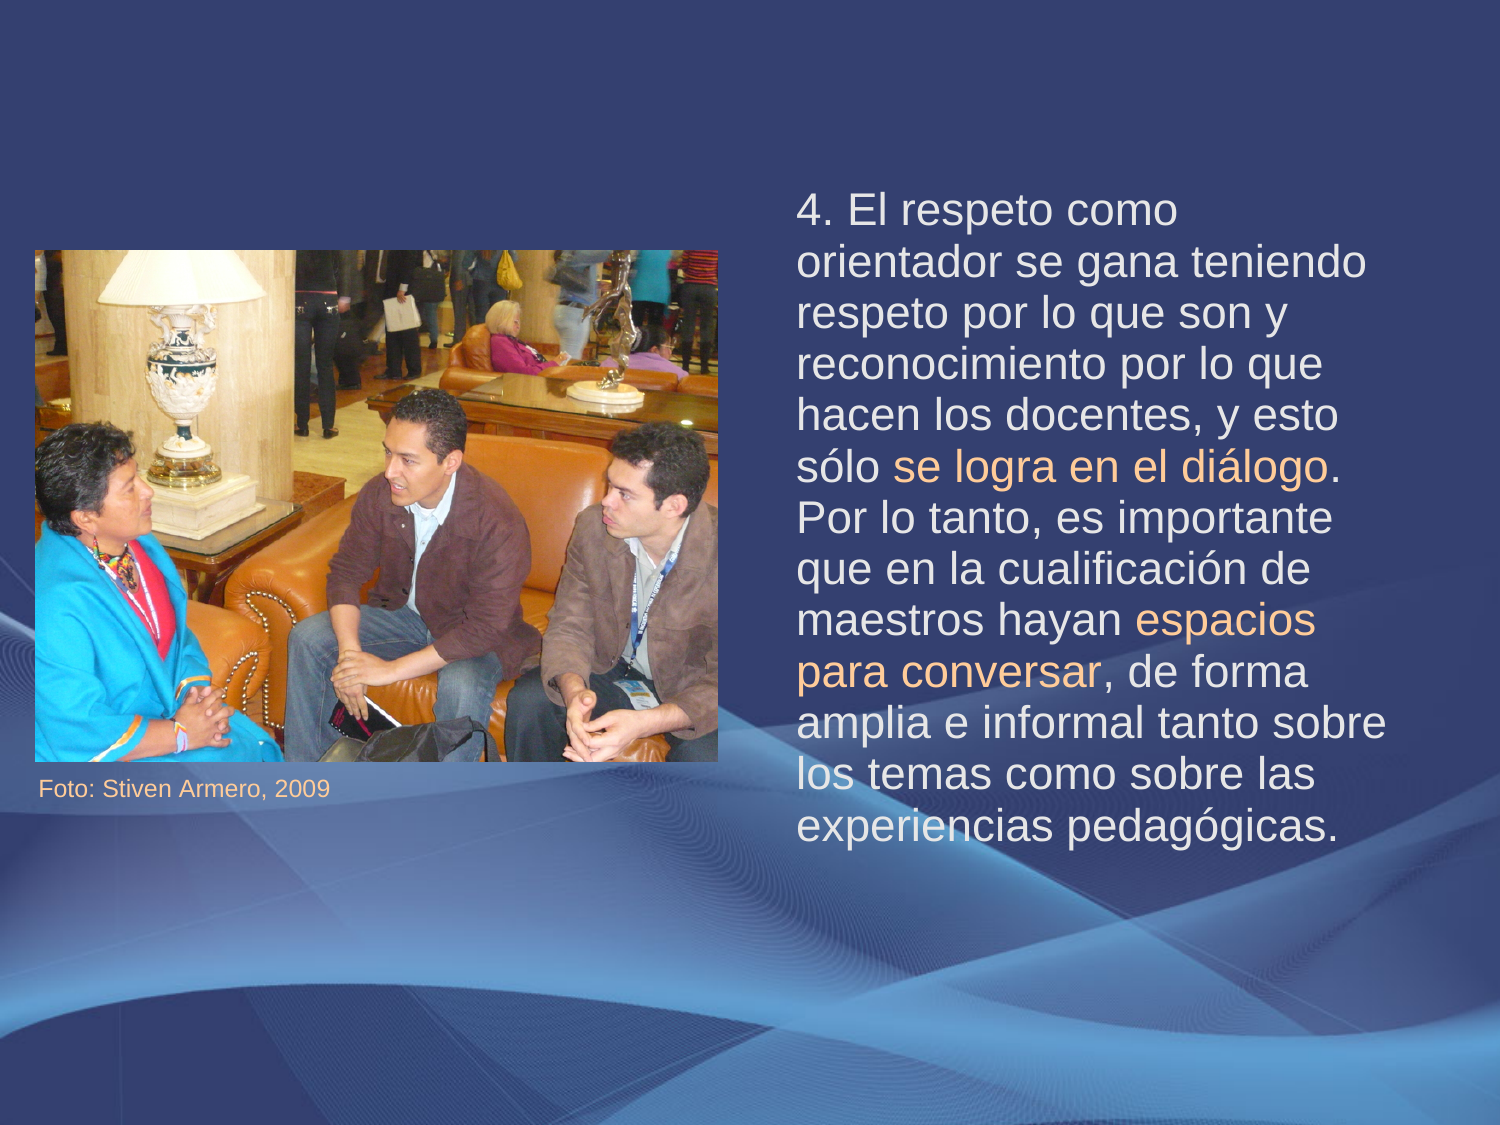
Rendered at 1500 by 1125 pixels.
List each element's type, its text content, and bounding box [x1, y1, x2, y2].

picture [0, 0, 1500, 1125]
text_box Foto: Stiven Armero, 2009 [23, 767, 347, 811]
list 4. El respeto como orientador se gana teniendo respeto por lo que son y reconocimiento por lo que hacen los docentes, y esto sólo se logra en el diálogo. Por lo tanto, es importante que en la cualificación de maestros hayan espacios para conversar, de forma amplia e informal tanto sobre los temas como sobre las experiencias pedagógicas. [796, 184, 1388, 970]
